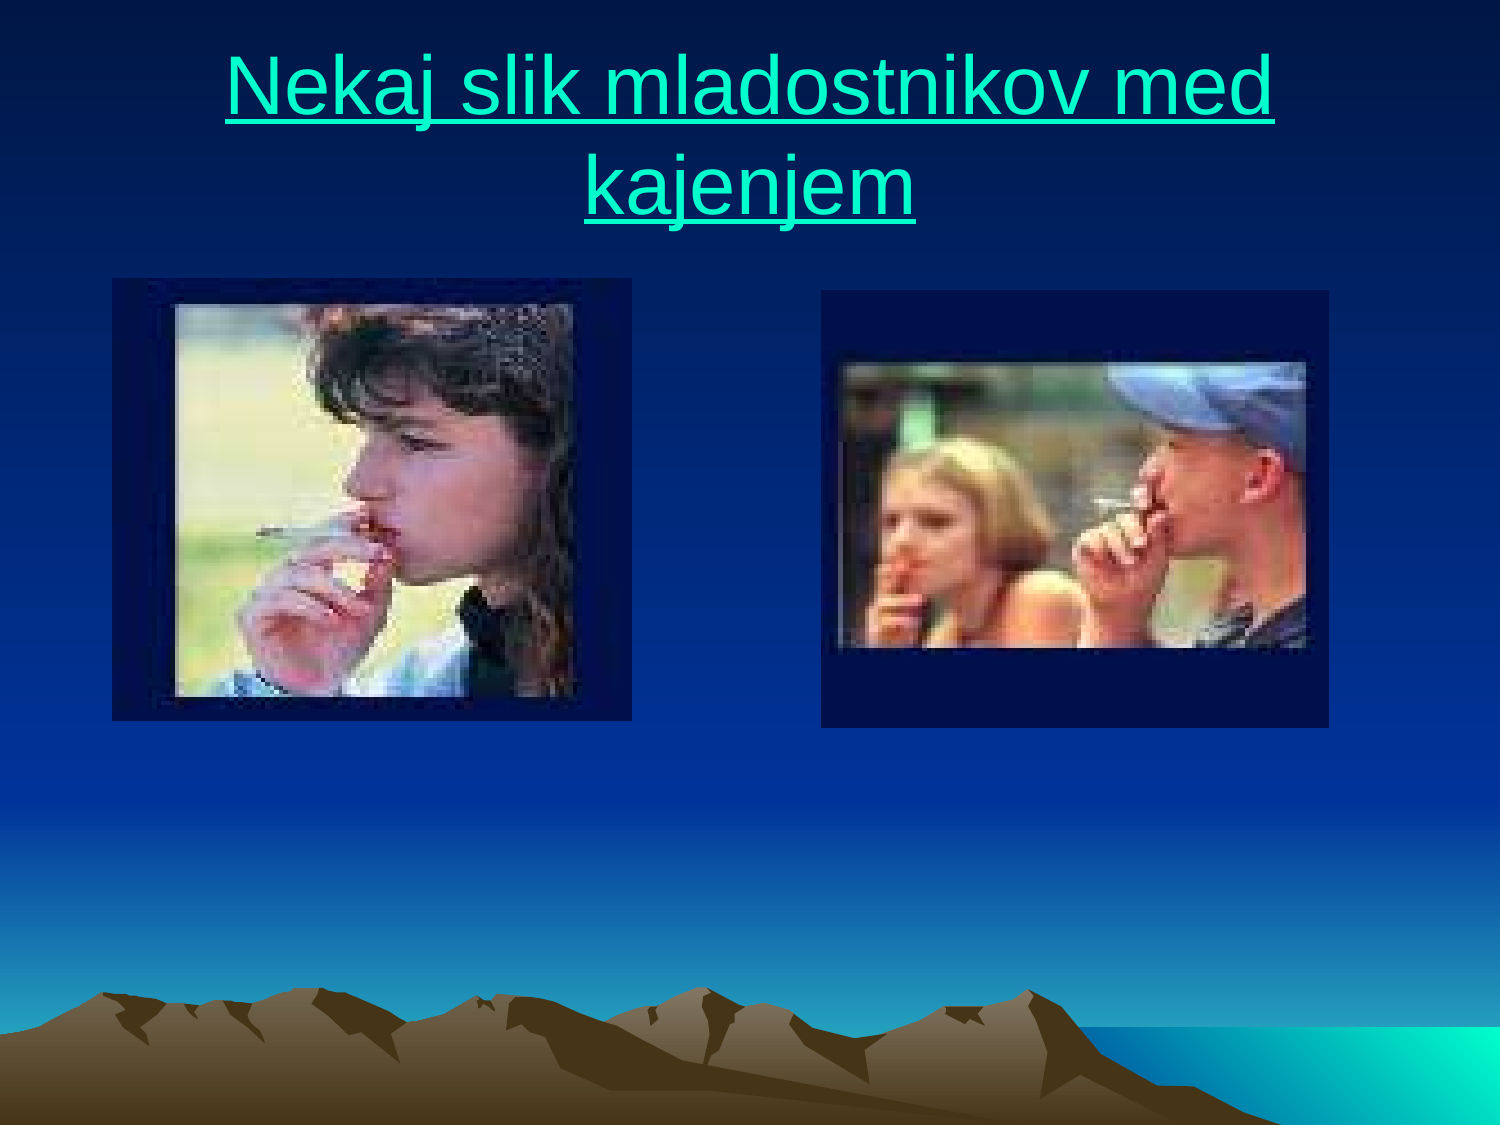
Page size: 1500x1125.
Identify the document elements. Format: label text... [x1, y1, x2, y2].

picture [821, 290, 1329, 728]
picture [112, 278, 632, 721]
title Nekaj slik mladostnikov med kajenjem [75, 37, 1425, 225]
